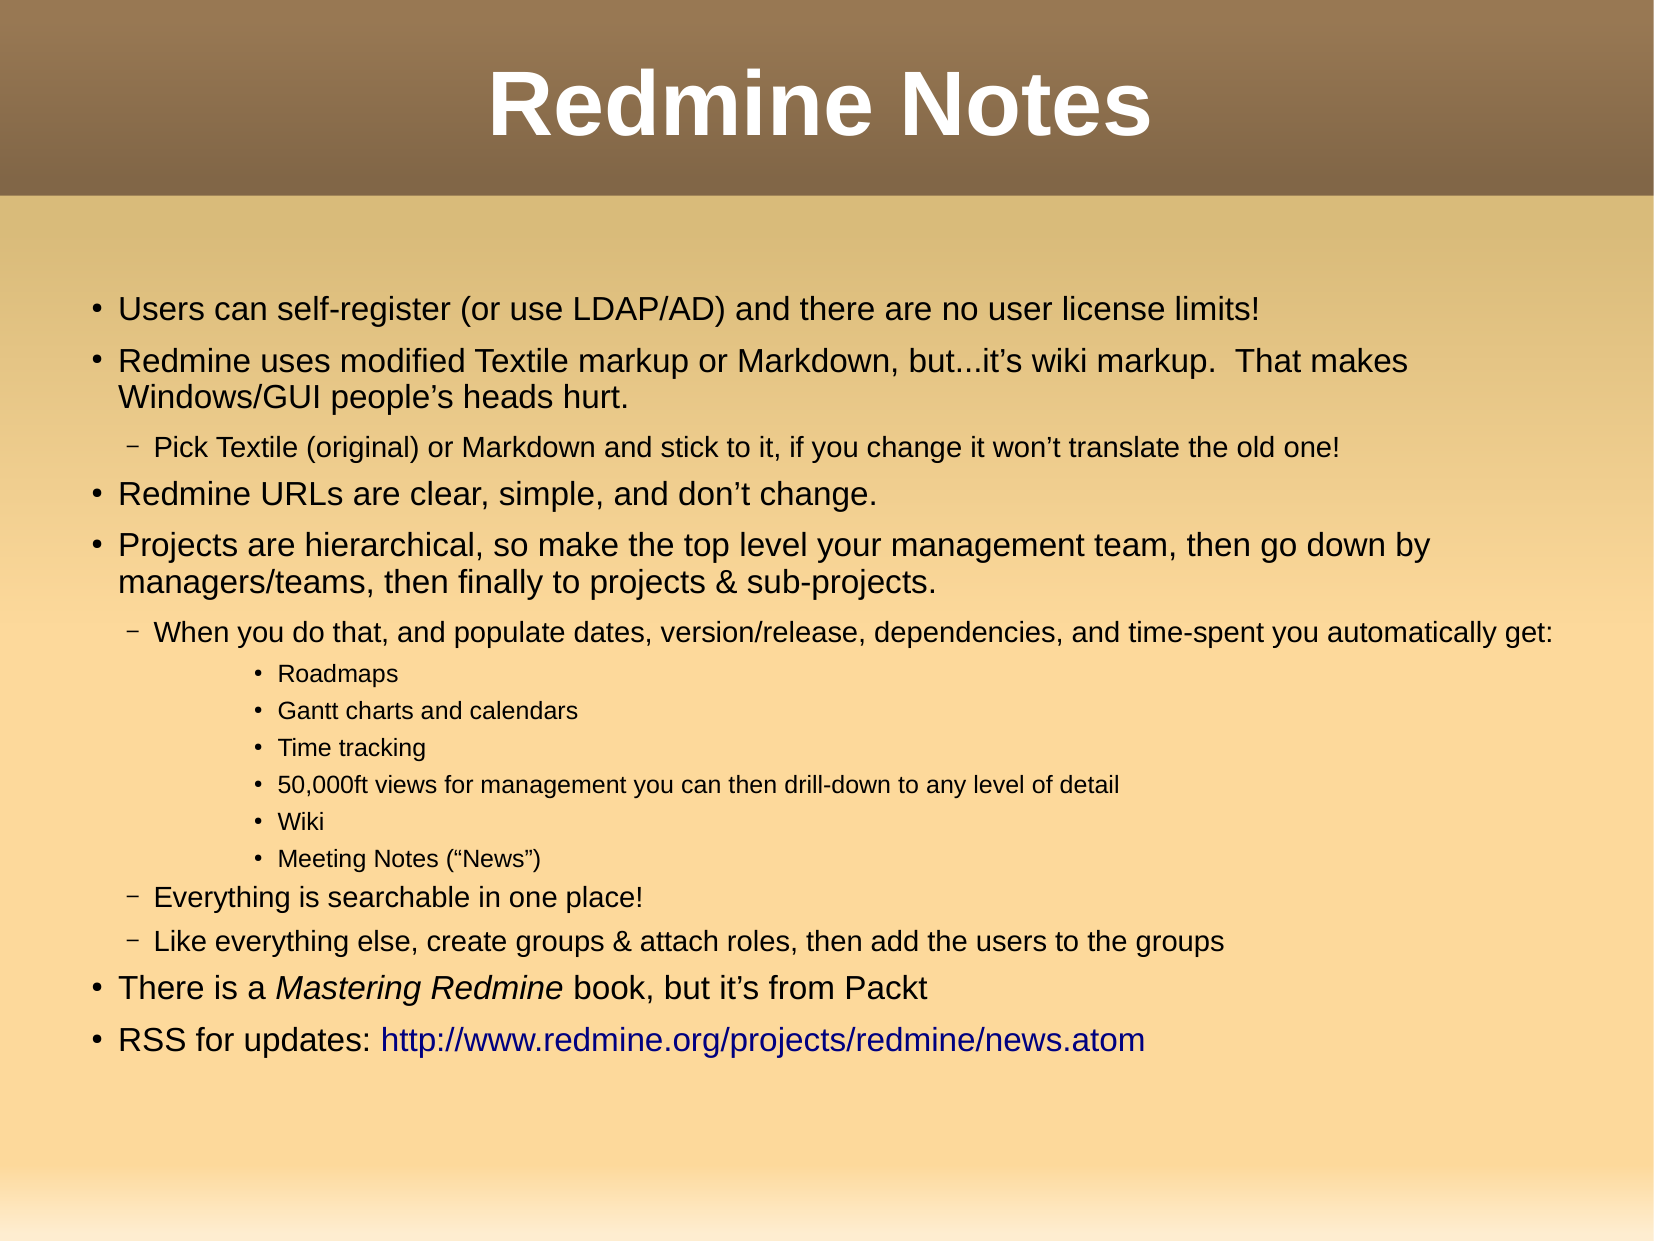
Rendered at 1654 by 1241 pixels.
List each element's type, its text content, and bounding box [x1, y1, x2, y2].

title Redmine Notes [76, 0, 1565, 208]
picture [0, 0, 1654, 1241]
list Users can self-register (or use LDAP/AD) and there are no user license limits! Redmine uses modified Textile markup or Markdown, but...it’s wiki markup. That makes Windows/GUI people’s heads hurt. Pick Textile (original) or Markdown and stick to it, if you change it won’t translate the old one! Redmine URLs are clear, simple, and don’t change. Projects are hierarchical, so make the top level your management team, then go down by managers/teams, then finally to projects & sub-projects. When you do that, and populate dates, version/release, dependencies, and time-spent you automatically get: Roadmaps Gantt charts and calendars Time tracking 50,000ft views for management you can then drill-down to any level of detail Wiki Meeting Notes (“News”) Everything is searchable in one place! Like everything else, create groups & attach roles, then add the users to the groups There is a Mastering Redmine book, but it’s from Packt RSS for updates: http://www.redmine.org/projects/redmine/news.atom [82, 290, 1571, 1109]
